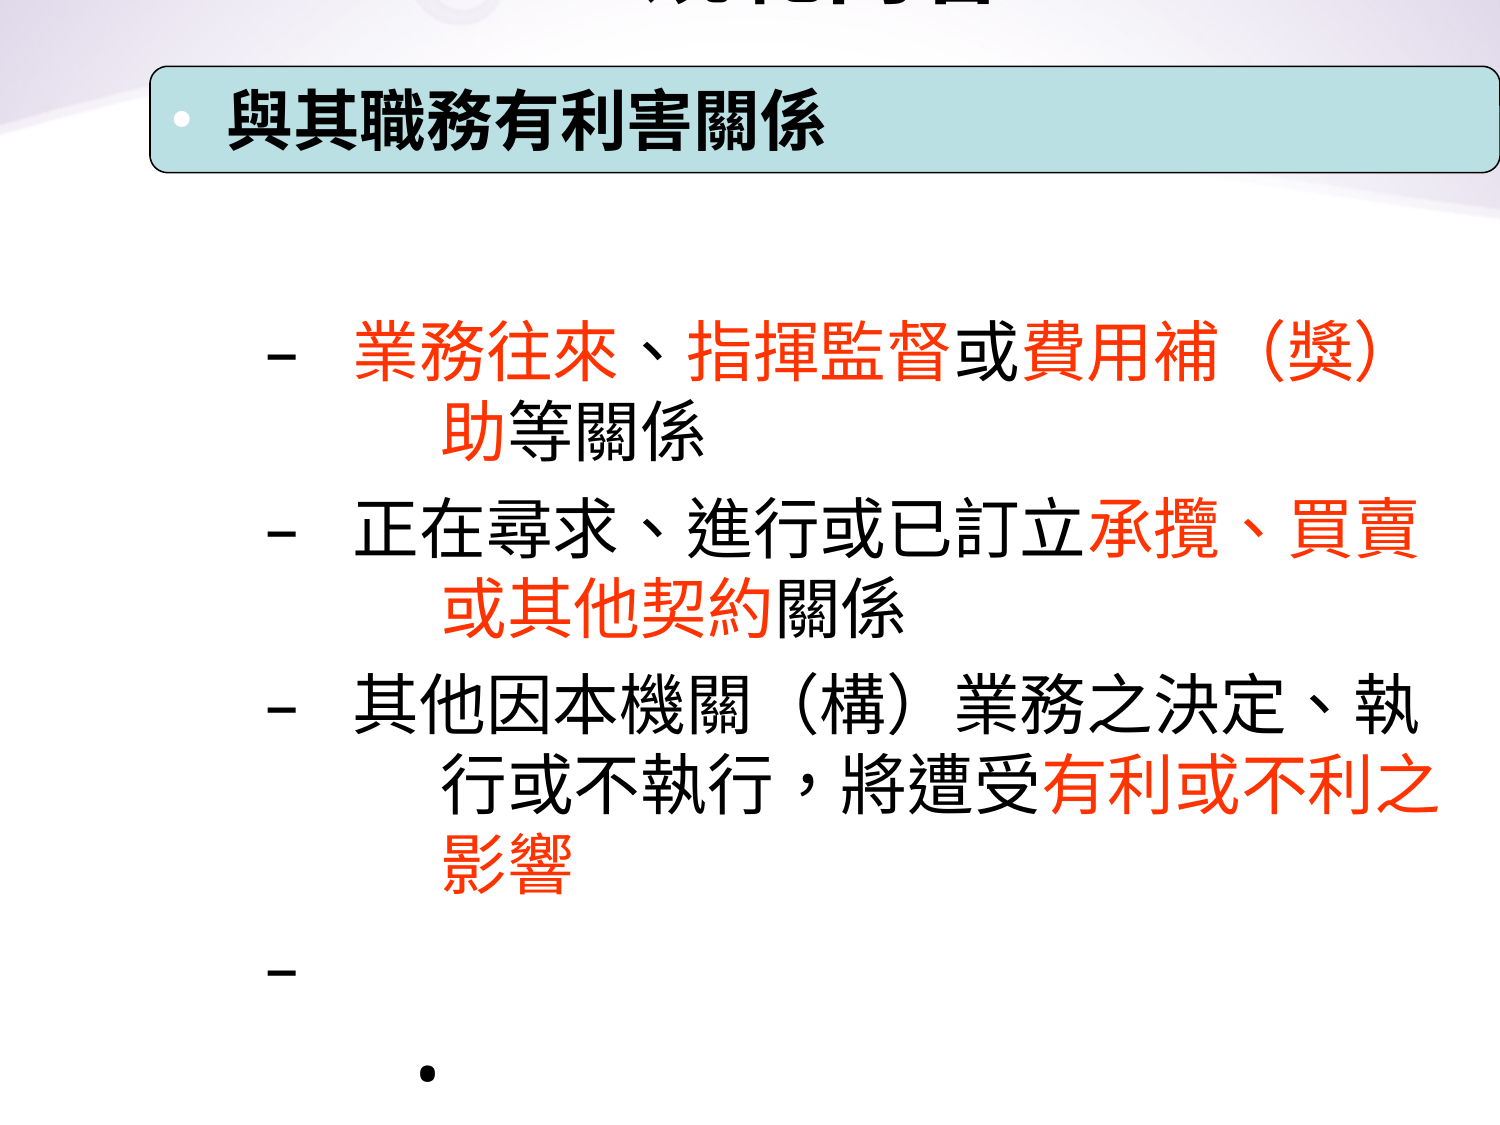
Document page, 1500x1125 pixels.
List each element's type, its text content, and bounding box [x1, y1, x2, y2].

text_box 規範內容 [150, 0, 1500, 53]
text_box 與其職務有利害關係 [150, 66, 1500, 173]
text_box 業務往來、指揮監督或費用補（獎）助等關係 正在尋求、進行或已訂立承攬、買賣或其他契約關係 其他因本機關（構）業務之決定、執行或不執行，將遭受有利或不利之影響 [100, 303, 1500, 905]
picture [0, 0, 1500, 1125]
